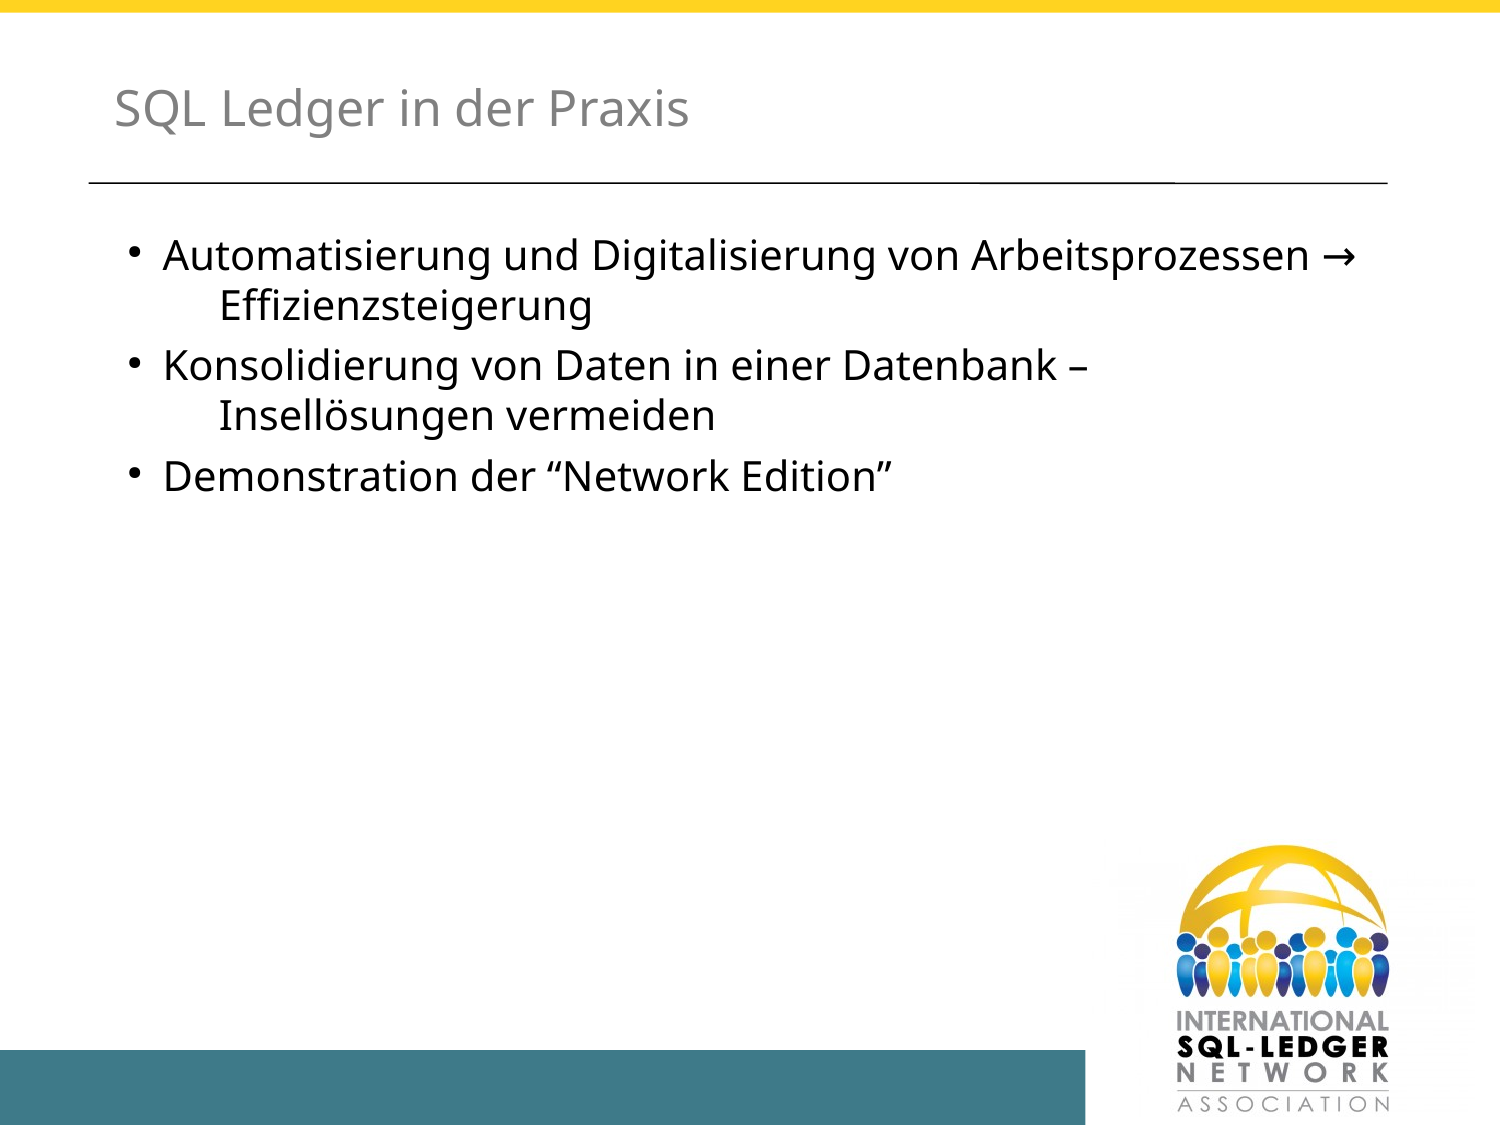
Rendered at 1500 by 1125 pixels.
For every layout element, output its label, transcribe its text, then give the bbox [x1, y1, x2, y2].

title SQL Ledger in der Praxis [99, 37, 1387, 177]
list Automatisierung und Digitalisierung von Arbeitsprozessen → Effizienzsteigerung Konsolidierung von Daten in einer Datenbank – Insellösungen vermeiden Demonstration der “Network Edition” [112, 220, 1387, 970]
picture [1092, 839, 1475, 1117]
